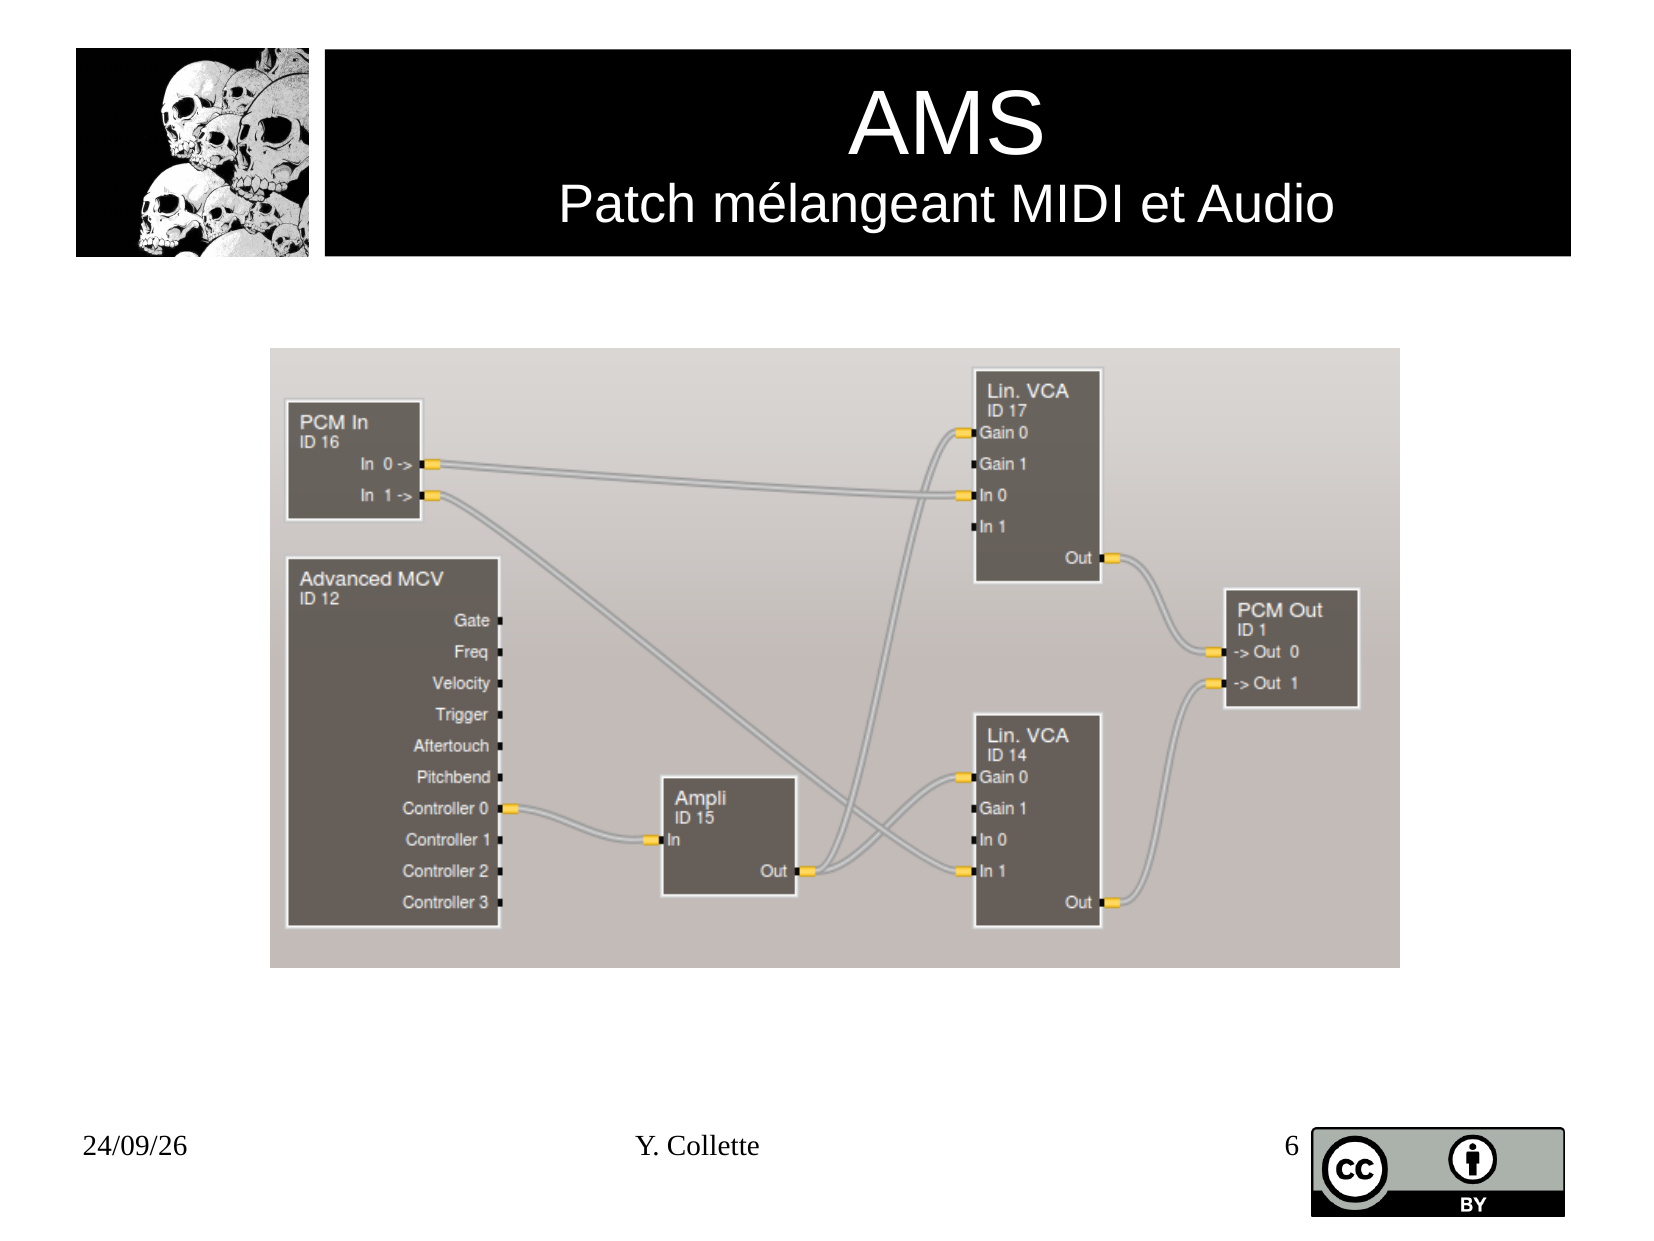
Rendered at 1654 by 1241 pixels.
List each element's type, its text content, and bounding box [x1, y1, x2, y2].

picture [270, 348, 1400, 968]
picture [76, 48, 309, 257]
picture [1311, 1127, 1565, 1217]
title AMS Patch mélangeant MIDI et Audio [324, 49, 1571, 257]
